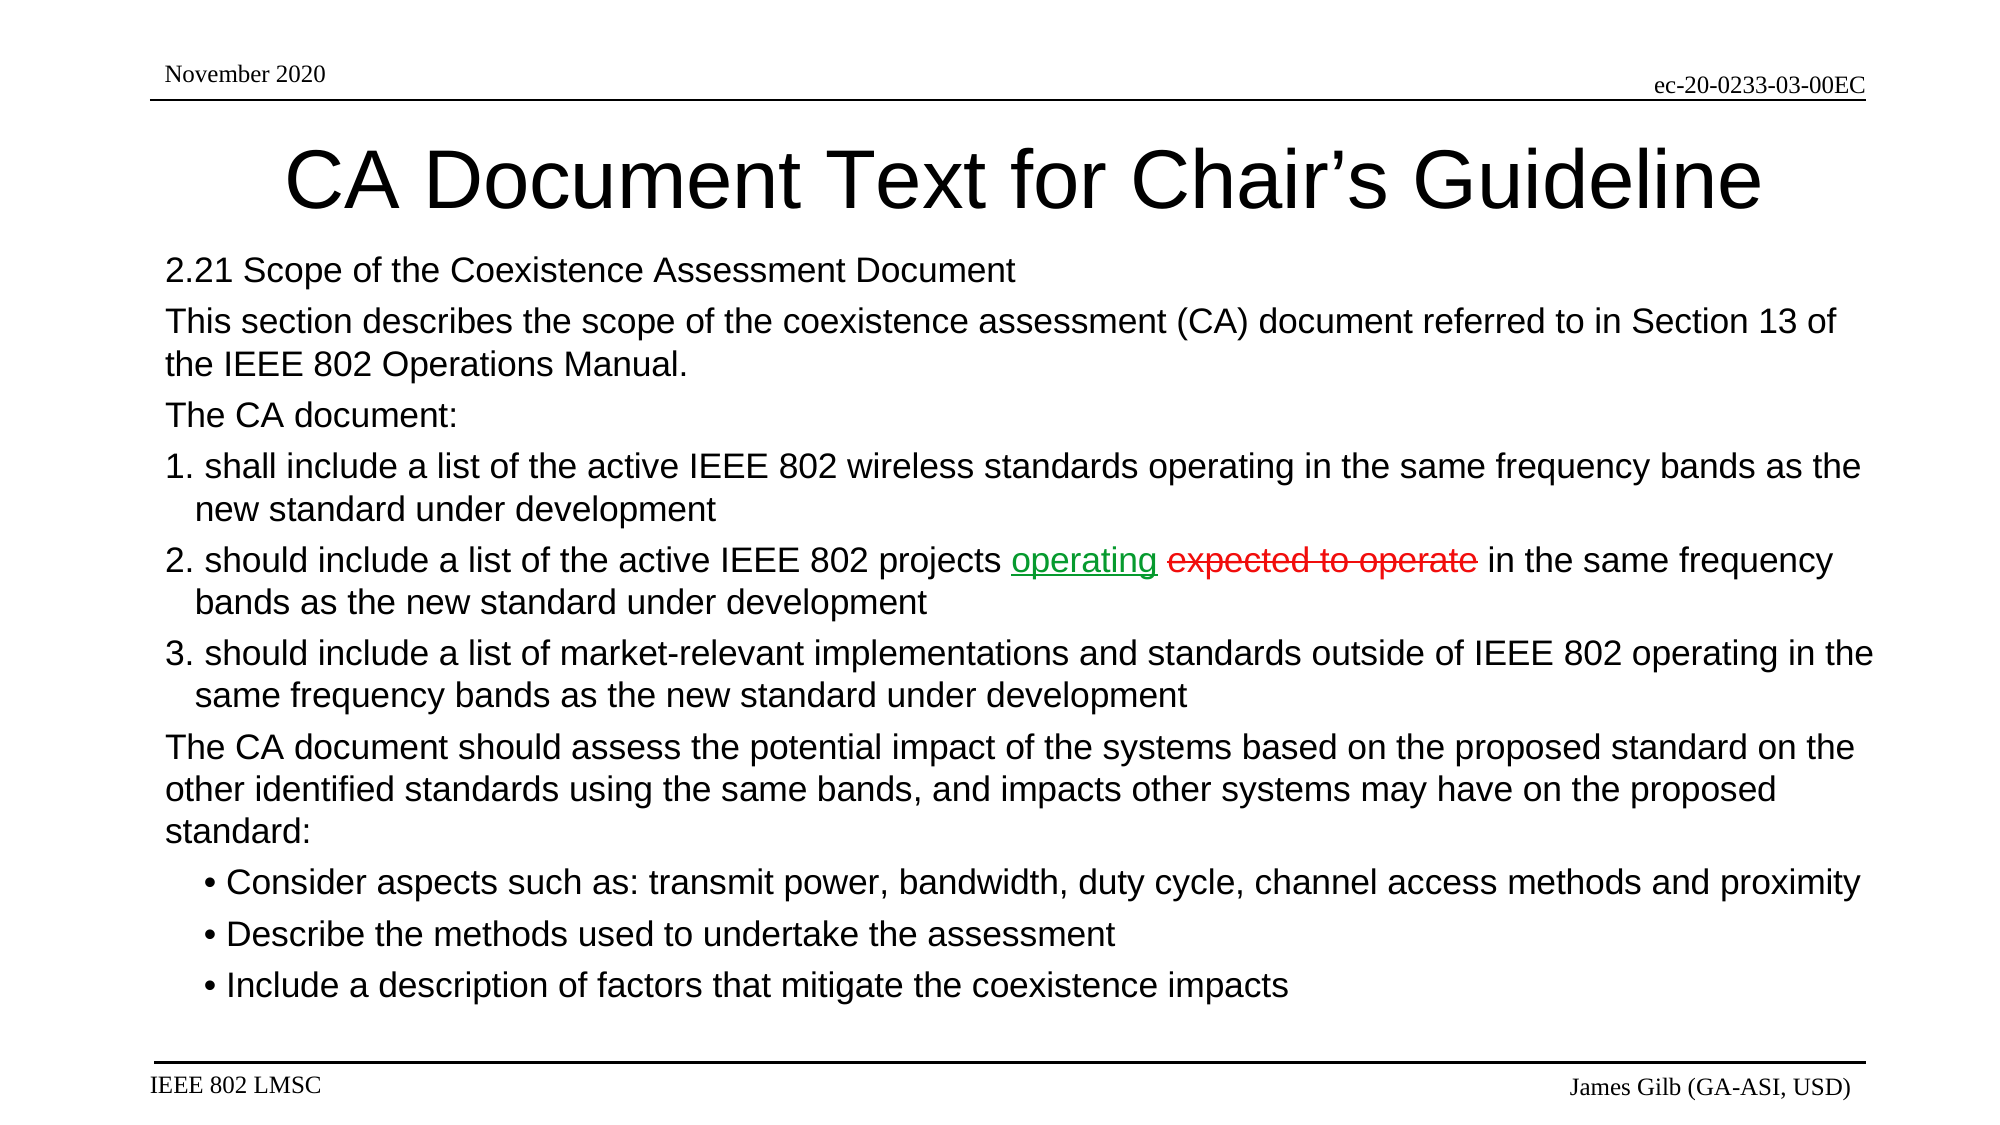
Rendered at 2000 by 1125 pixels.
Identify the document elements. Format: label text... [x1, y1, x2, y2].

list 2.21 Scope of the Coexistence Assessment Document This section describes the scope of the coexistence assessment (CA) document referred to in Section 13 of the IEEE 802 Operations Manual. The CA document: shall include a list of the active IEEE 802 wireless standards operating in the same frequency bands as the new standard under development should include a list of the active IEEE 802 projects operating expected to operate in the same frequency bands as the new standard under development should include a list of market-relevant implementations and standards outside of IEEE 802 operating in the same frequency bands as the new standard under development The CA document should assess the potential impact of the systems based on the proposed standard on the other identified standards using the same bands, and impacts other systems may have on the proposed standard: • Consider aspects such as: transmit power, bandwidth, duty cycle, channel access methods and proximity • Describe the methods used to undertake the assessment • Include a description of factors that mitigate the coexistence impacts [149, 239, 1900, 1051]
title CA Document Text for Chair’s Guideline [149, 112, 1900, 238]
